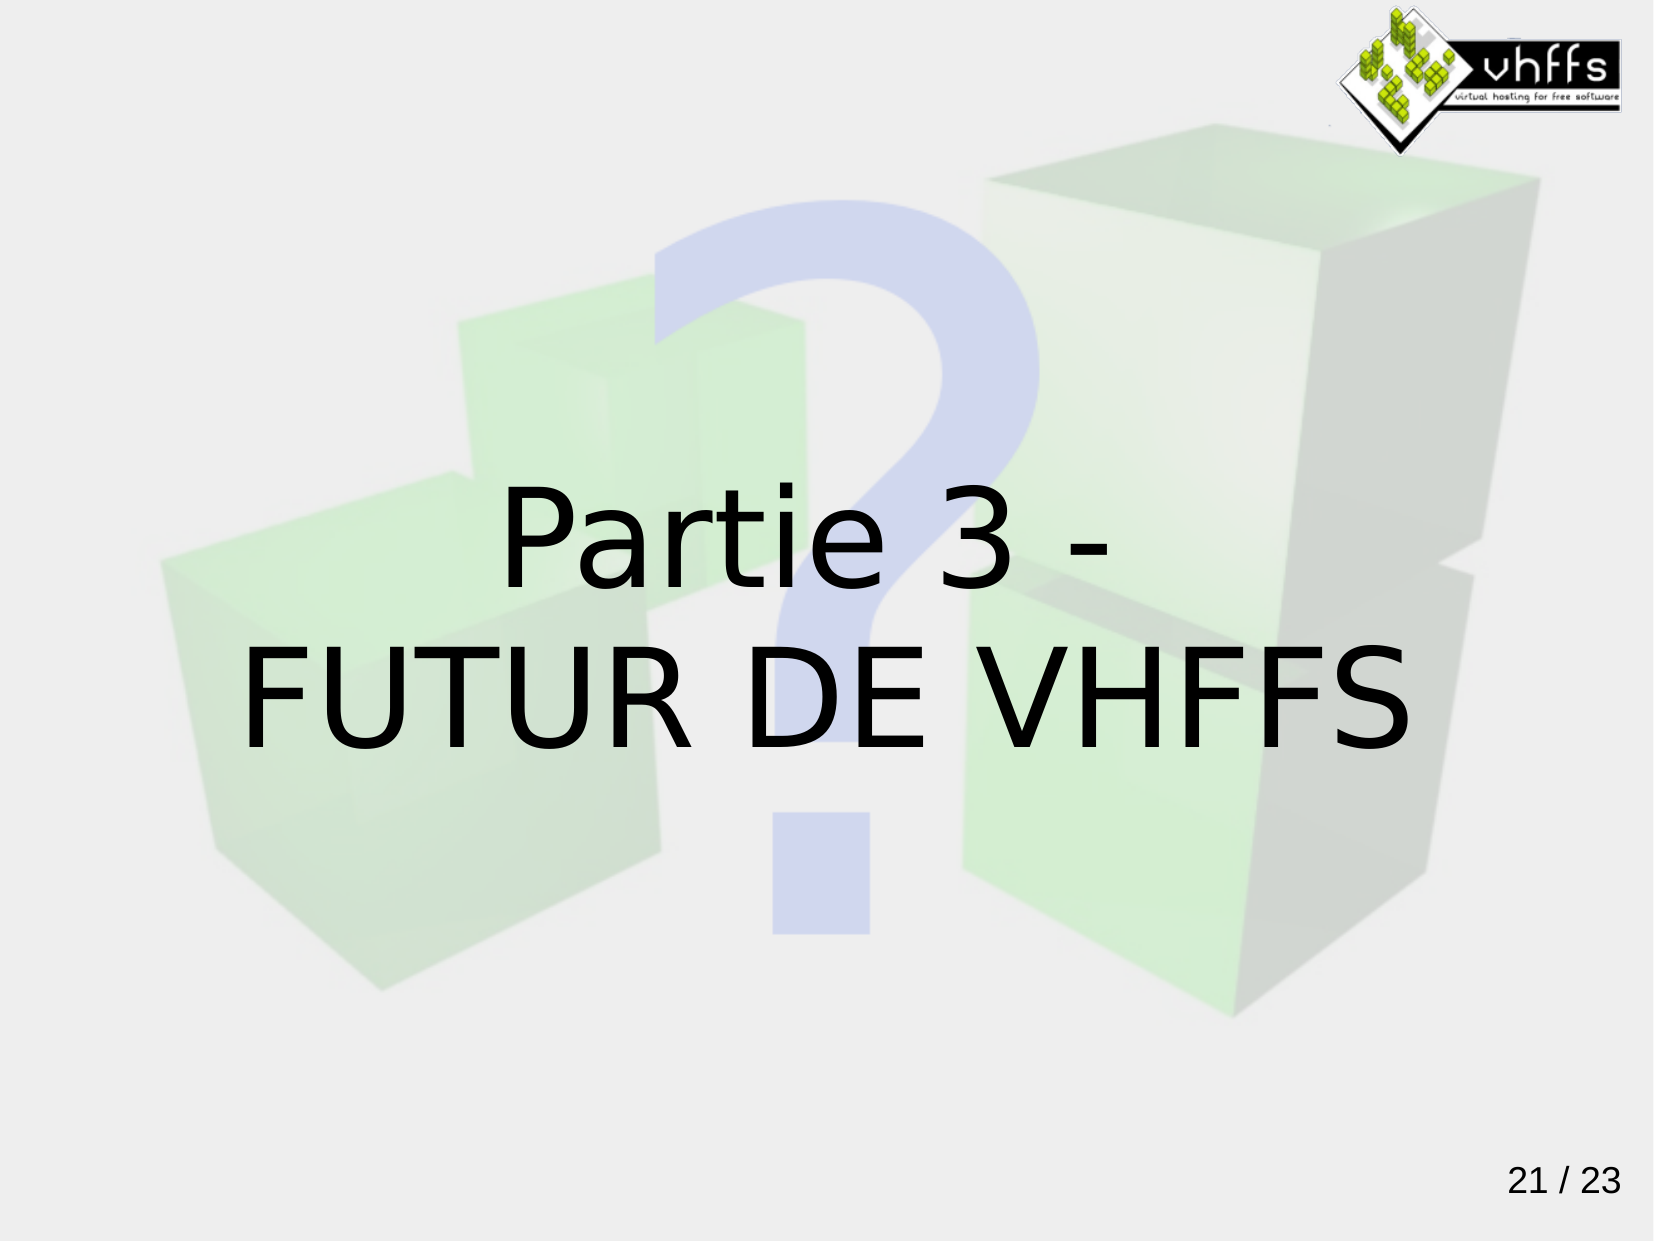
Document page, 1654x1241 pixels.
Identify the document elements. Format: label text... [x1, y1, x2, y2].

picture [0, 0, 1654, 1241]
text_box <numéro> / 23 [1314, 1151, 1637, 1225]
text_box Partie 3 - FUTUR DE VHFFS [118, 452, 1536, 788]
